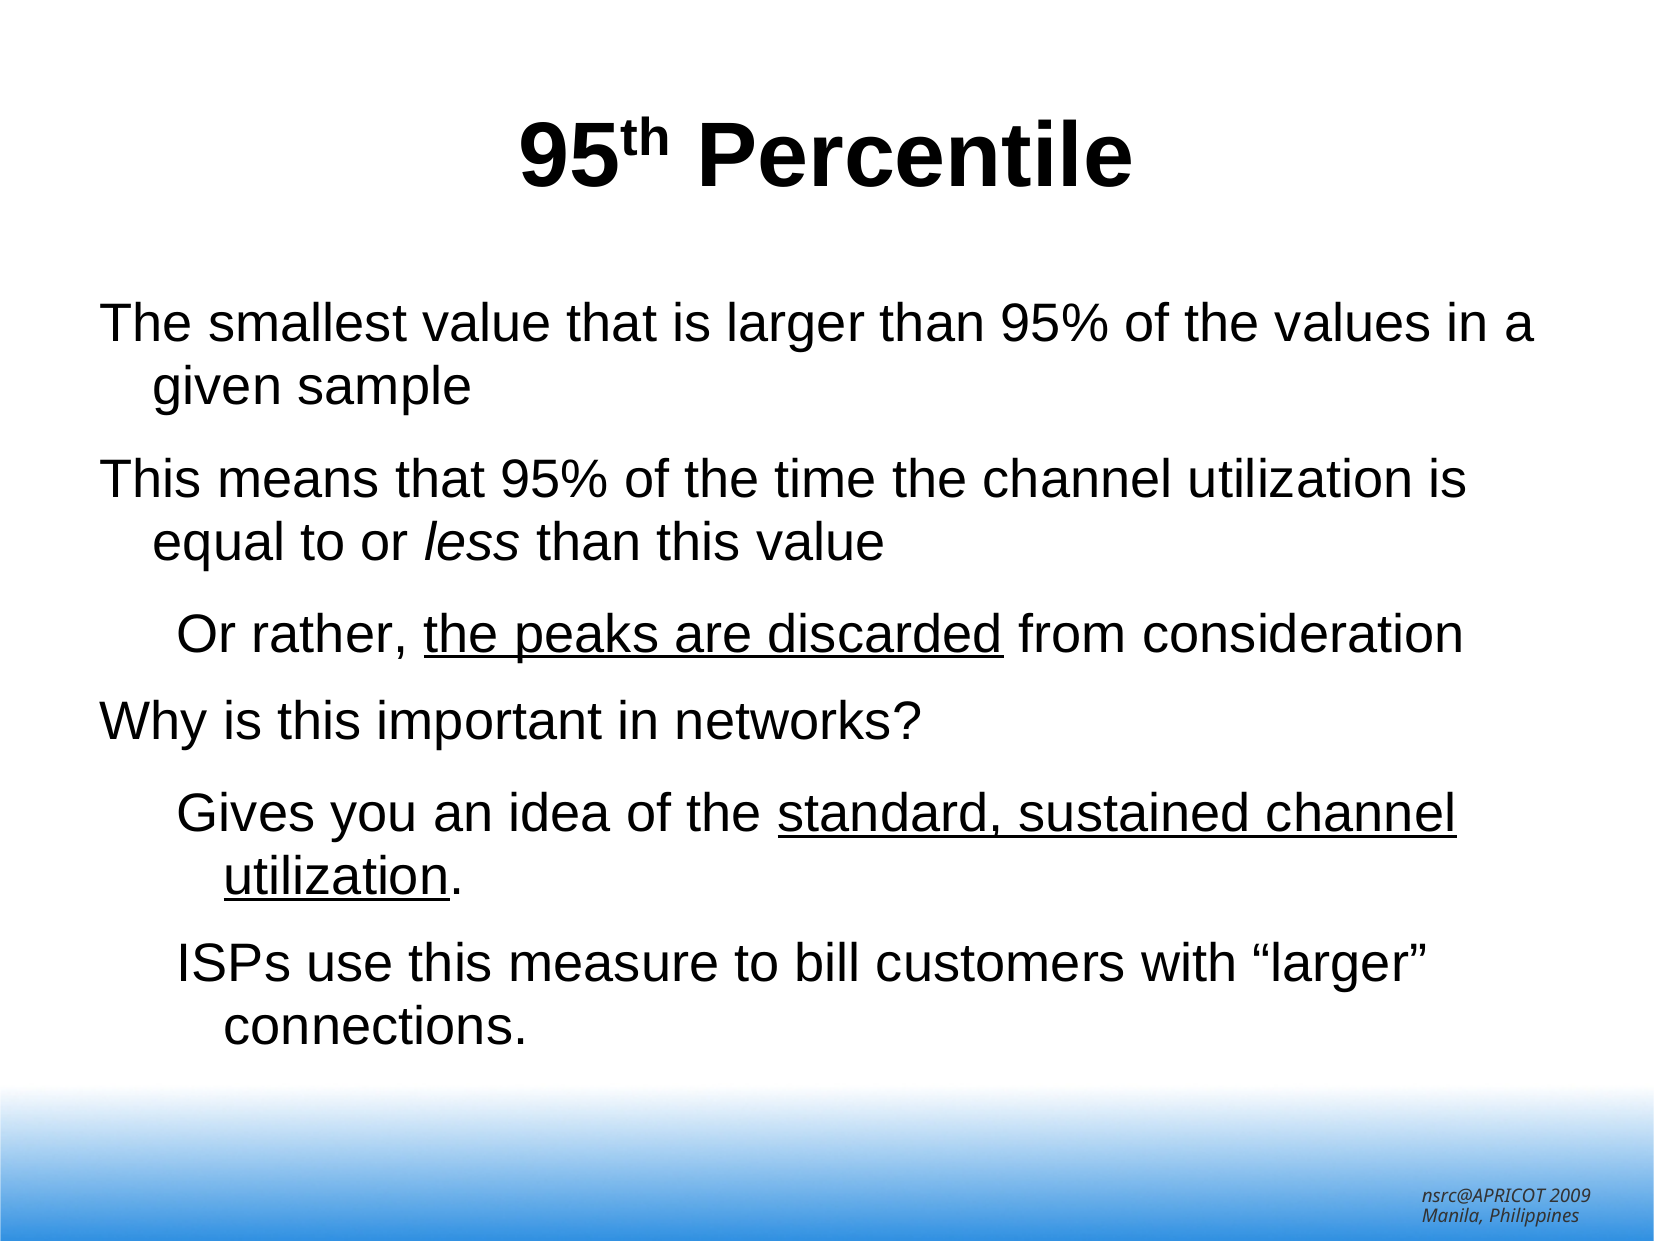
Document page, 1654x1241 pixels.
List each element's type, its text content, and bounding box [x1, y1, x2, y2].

picture [0, 1083, 1654, 1241]
list The smallest value that is larger than 95% of the values in a given sample This means that 95% of the time the channel utilization is equal to or less than this value Or rather, the peaks are discarded from consideration Why is this important in networks? Gives you an idea of the standard, sustained channel utilization. ISPs use this measure to bill customers with “larger” connections. [82, 290, 1571, 1109]
title 95th Percentile [82, 49, 1571, 257]
